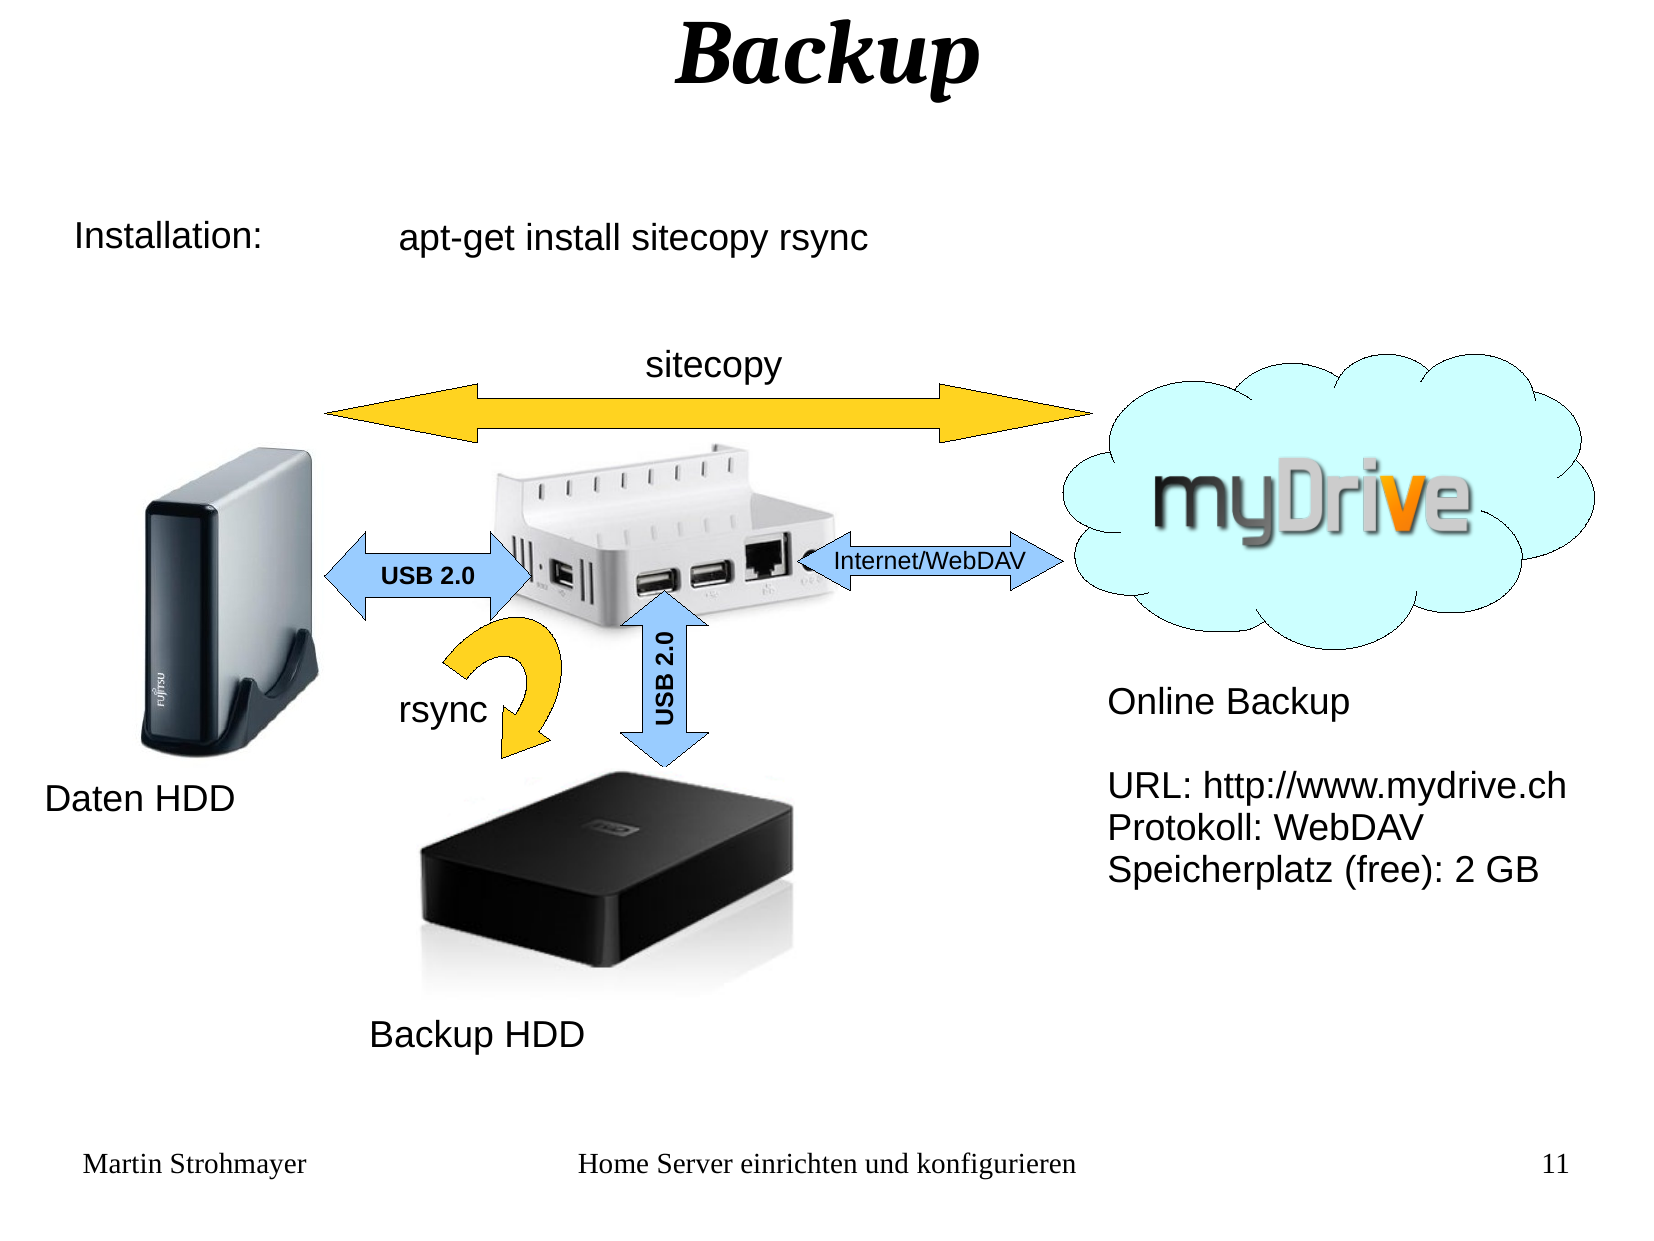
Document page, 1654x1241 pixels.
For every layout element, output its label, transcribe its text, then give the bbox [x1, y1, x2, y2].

title Backup [3, 0, 1654, 108]
text_box sitecopy [483, 336, 945, 394]
text_box rsync [383, 681, 503, 768]
picture [1151, 442, 1477, 559]
text_box apt-get install sitecopy rsync [383, 208, 1004, 266]
text_box USB 2.0 [620, 590, 709, 767]
text_box [1062, 354, 1595, 650]
text_box USB 2.0 [324, 531, 532, 621]
picture [472, 442, 844, 650]
picture [132, 442, 325, 768]
picture [416, 767, 798, 1004]
text_box [442, 617, 562, 758]
text_box Daten HDD [29, 769, 384, 827]
text_box Internet/WebDAV [797, 531, 1064, 591]
text_box Online Backup URL: http://www.mydrive.ch Protokoll: WebDAV Speicherplatz (free): 2 GB [1092, 673, 1625, 899]
text_box Installation: [59, 206, 945, 264]
text_box Backup HDD [354, 1006, 709, 1063]
text_box [324, 383, 1093, 443]
